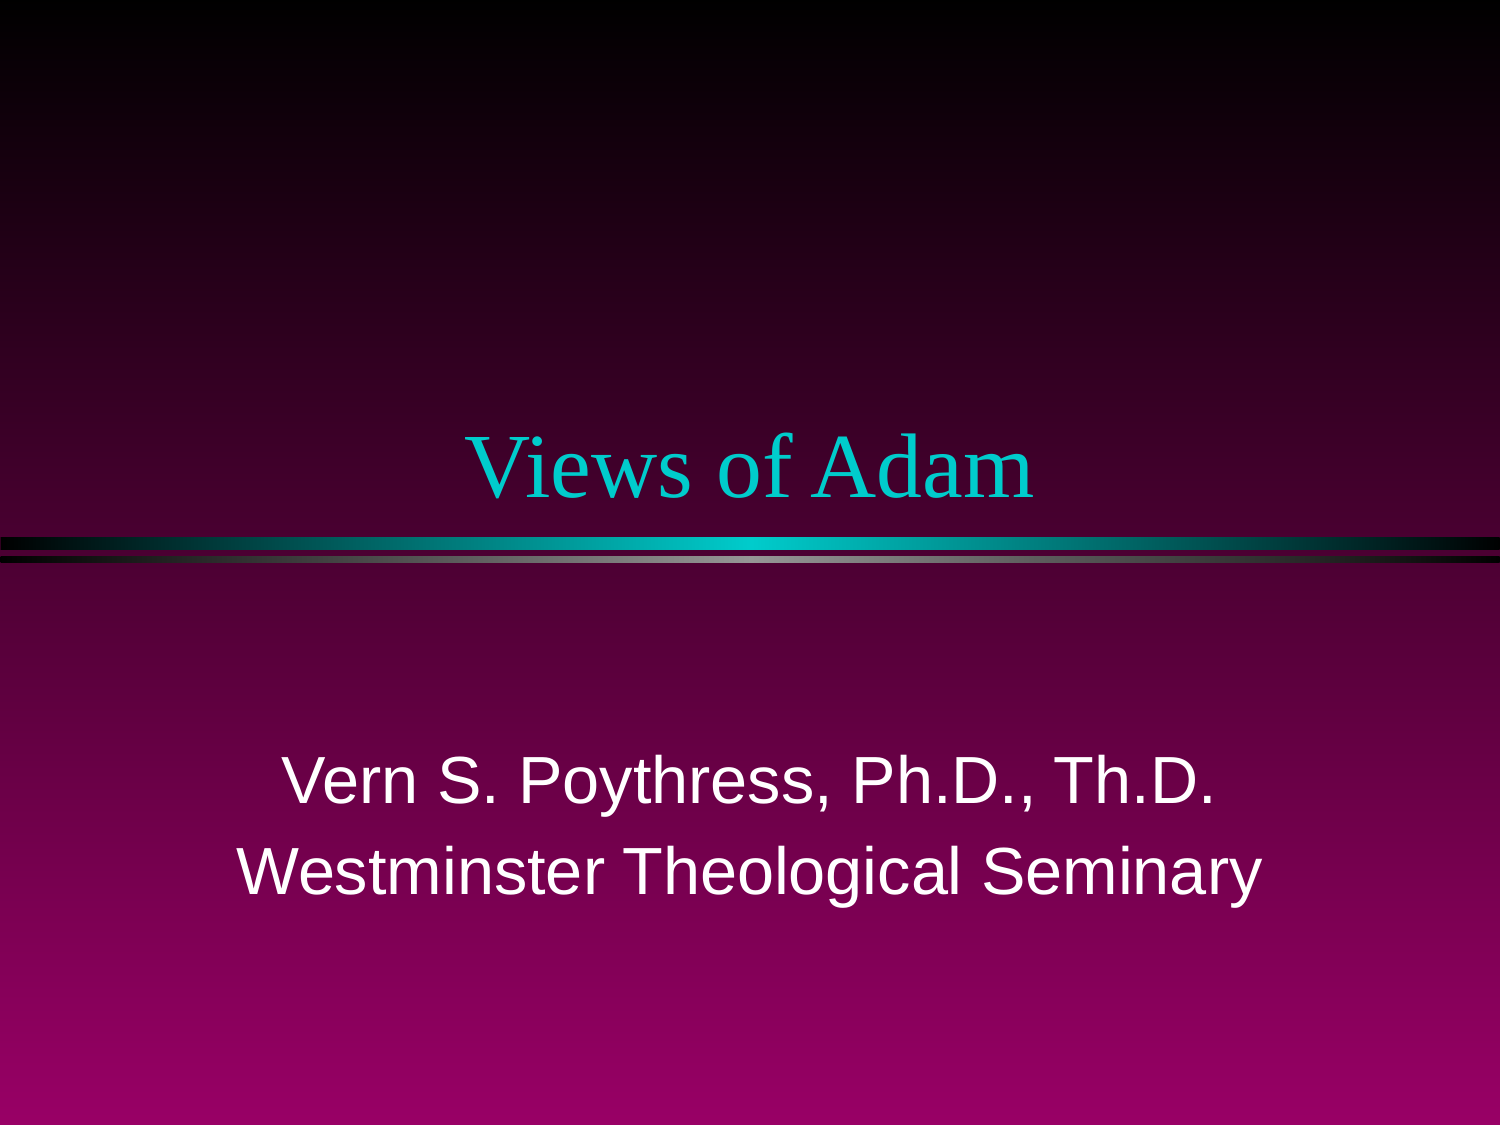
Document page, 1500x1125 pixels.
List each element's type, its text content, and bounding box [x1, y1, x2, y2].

subtitle Vern S. Poythress, Ph.D., Th.D. Westminster Theological Seminary [225, 682, 1276, 970]
title Views of Adam [112, 337, 1388, 525]
